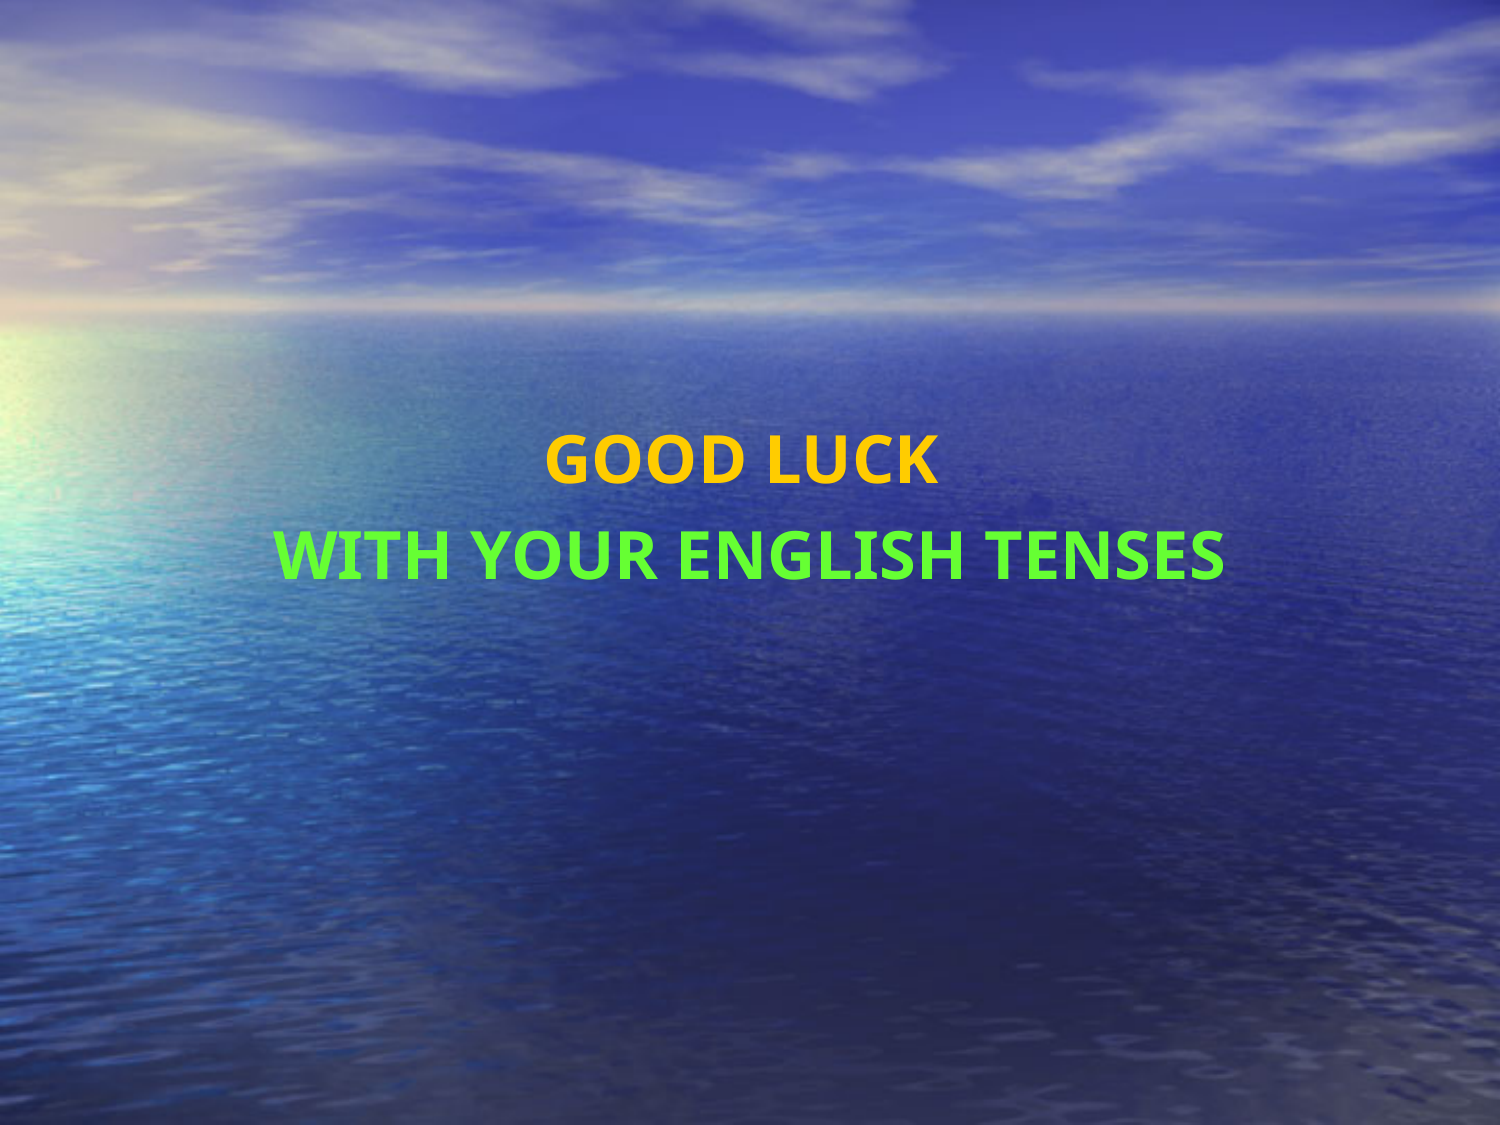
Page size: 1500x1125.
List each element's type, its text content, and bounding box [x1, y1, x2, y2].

picture [0, 0, 1500, 1125]
list GOOD LUCK WITH YOUR ENGLISH TENSES [75, 312, 1425, 988]
